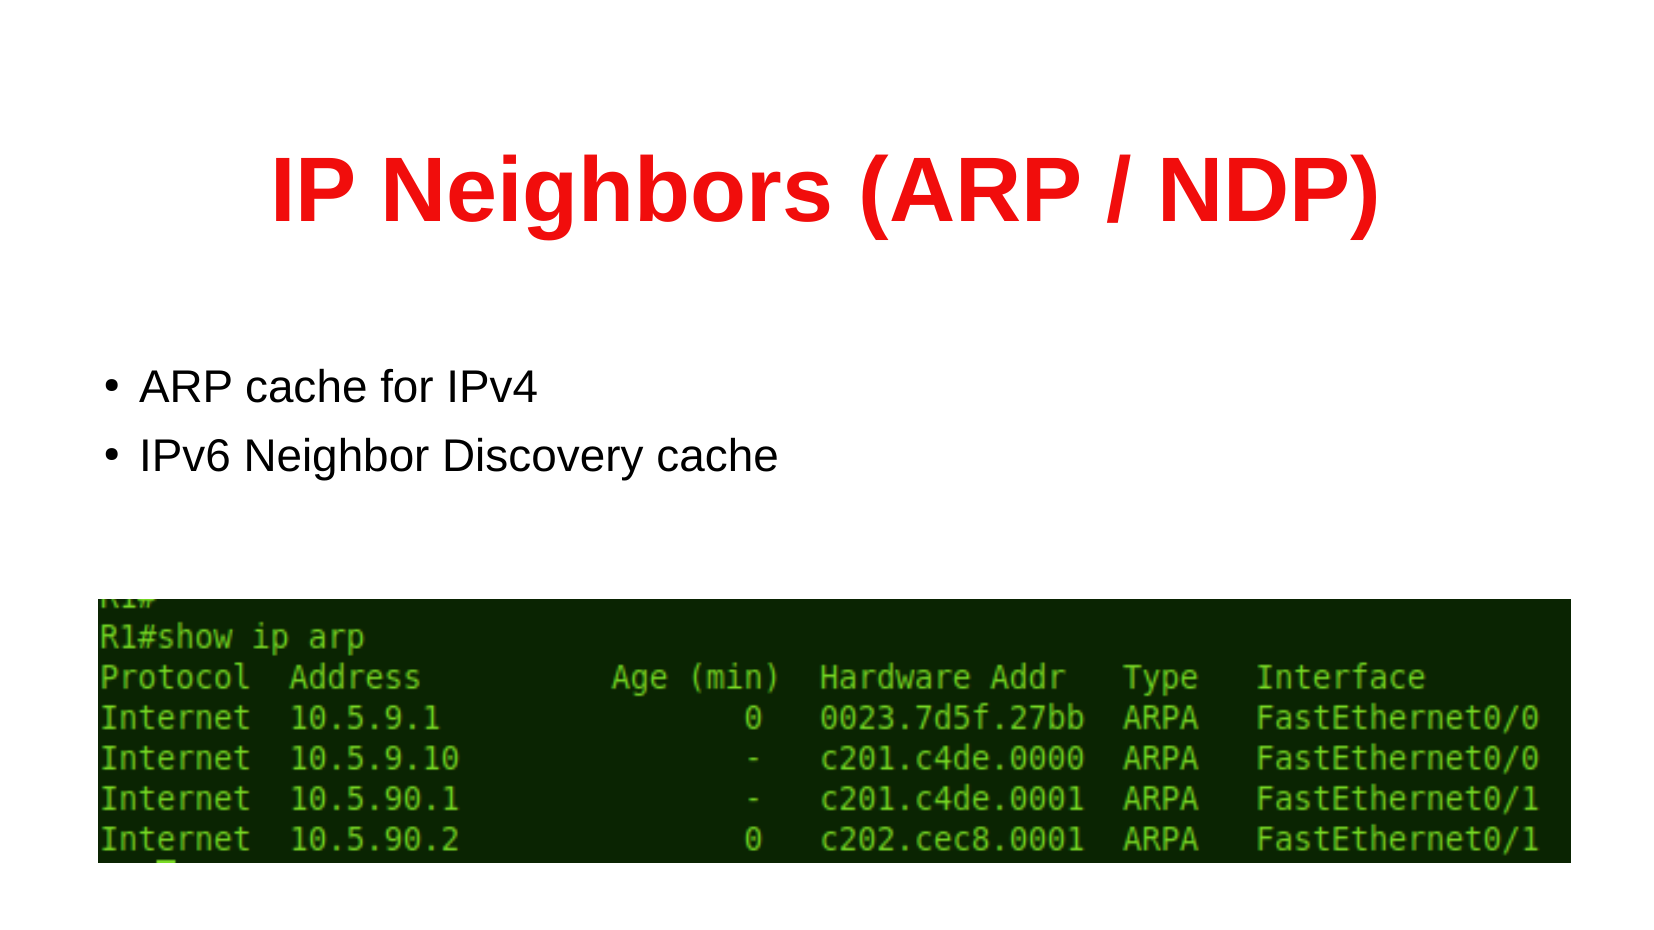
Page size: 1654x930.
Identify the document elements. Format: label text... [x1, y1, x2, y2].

picture [98, 599, 1571, 863]
subtitle ARP cache for IPv4 IPv6 Neighbor Discovery cache [82, 360, 1571, 482]
title IP Neighbors (ARP / NDP) [82, 112, 1571, 268]
